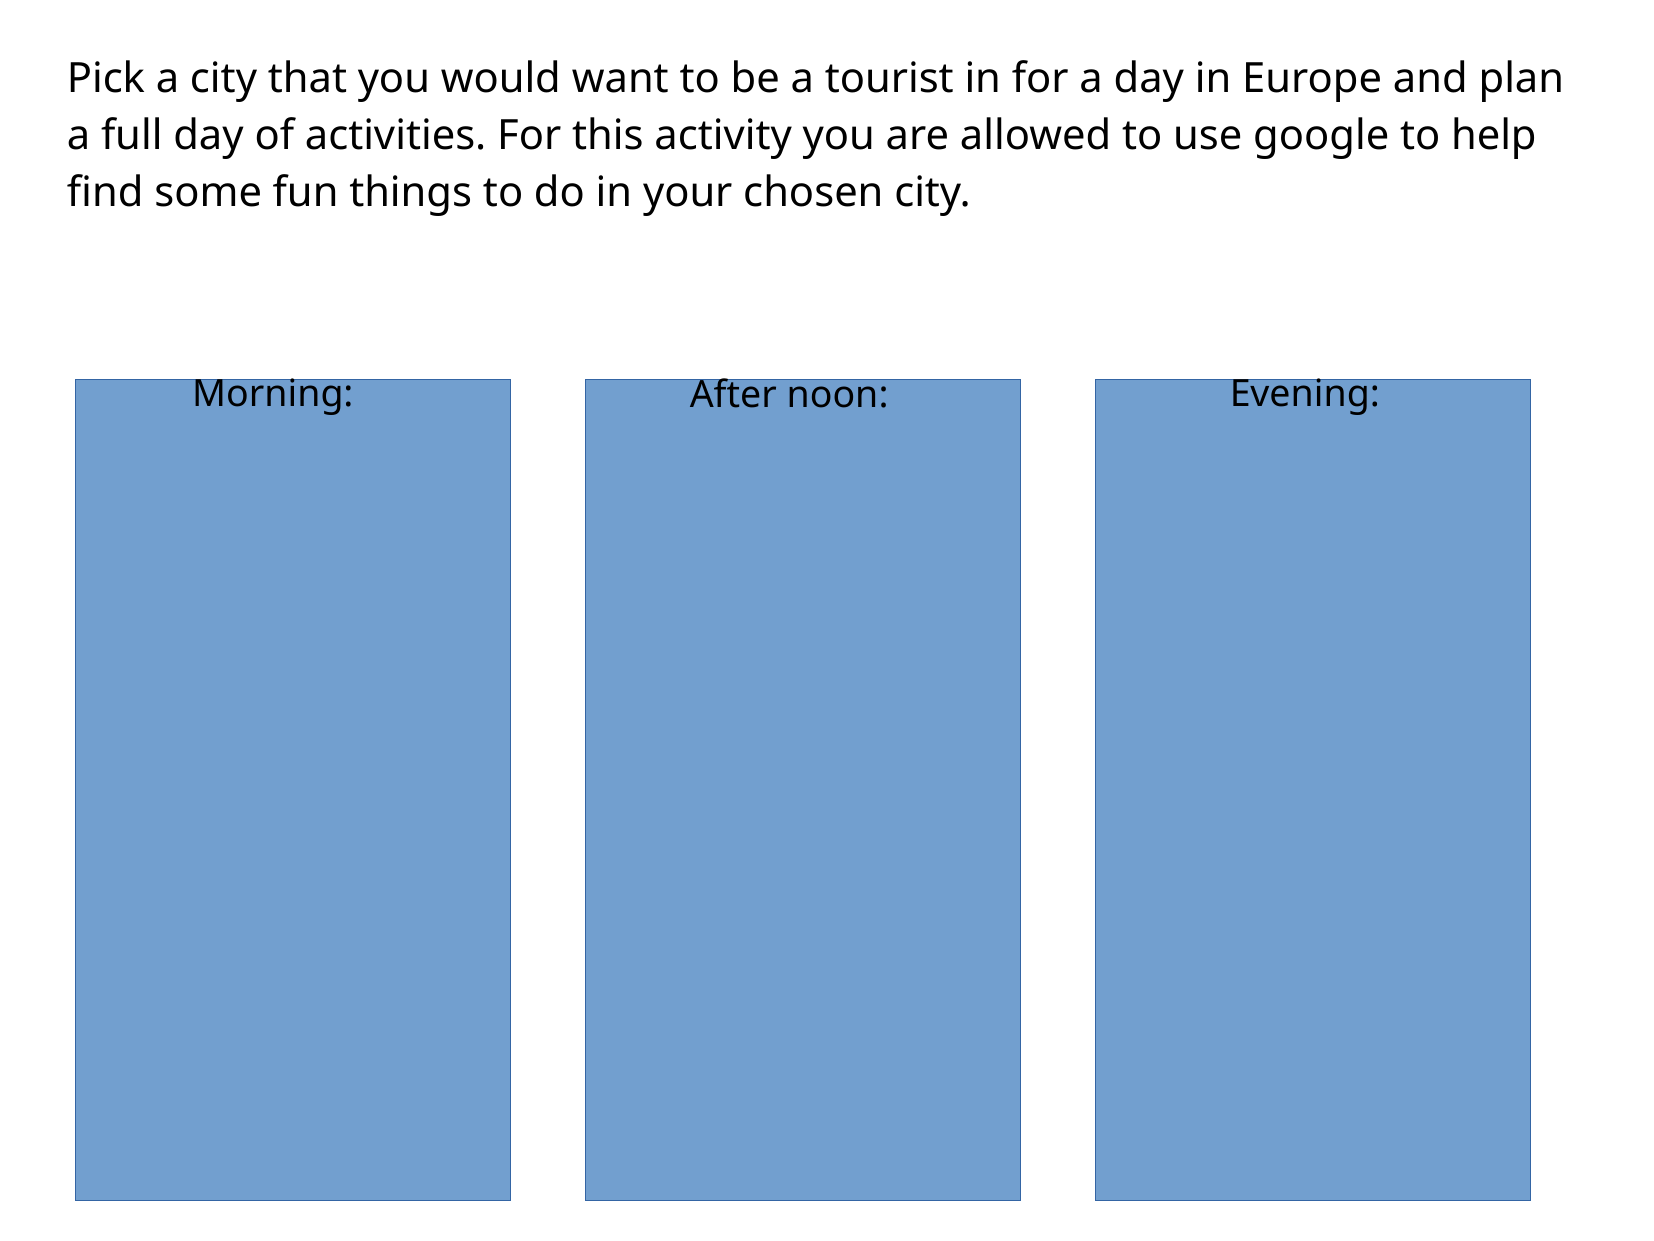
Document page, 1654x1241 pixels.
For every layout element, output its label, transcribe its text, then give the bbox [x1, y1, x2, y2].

text_box [1095, 379, 1531, 1201]
text_box Evening: [1215, 359, 1387, 460]
text_box [585, 379, 1021, 1201]
text_box [75, 379, 511, 1201]
text_box Morning: [177, 359, 361, 460]
text_box After noon: [675, 360, 913, 501]
text_box Pick a city that you would want to be a tourist in for a day in Europe and plan a full day of activities. For this activity you are allowed to use google to help find some fun things to do in your chosen city. [52, 39, 1606, 380]
